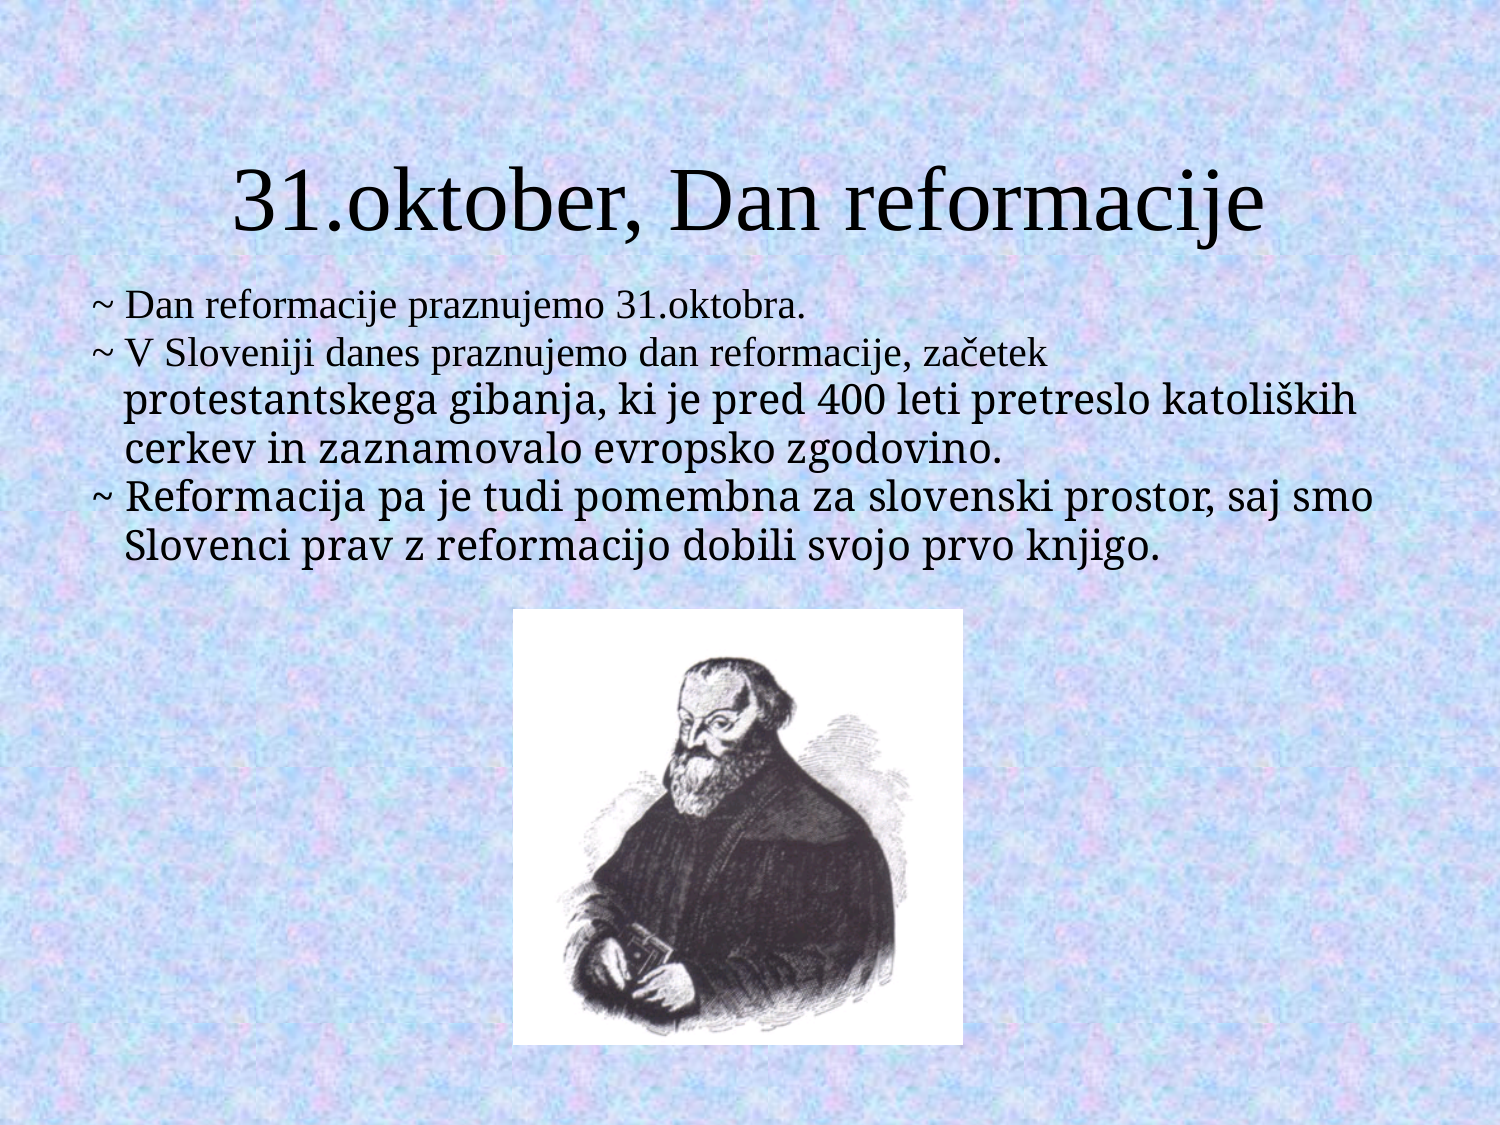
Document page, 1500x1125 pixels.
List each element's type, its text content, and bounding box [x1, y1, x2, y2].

title 31.oktober, Dan reformacije [112, 99, 1388, 278]
list ~ Dan reformacije praznujemo 31.oktobra. ~ V Sloveniji danes praznujemo dan reformacije, začetek protestantskega gibanja, ki je pred 400 leti pretreslo katoliških cerkev in zaznamovalo evropsko zgodovino. ~ Reformacija pa je tudi pomembna za slovenski prostor, saj smo Slovenci prav z reformacijo dobili svojo prvo knjigo. [76, 278, 1400, 1079]
picture [0, 0, 1500, 1125]
